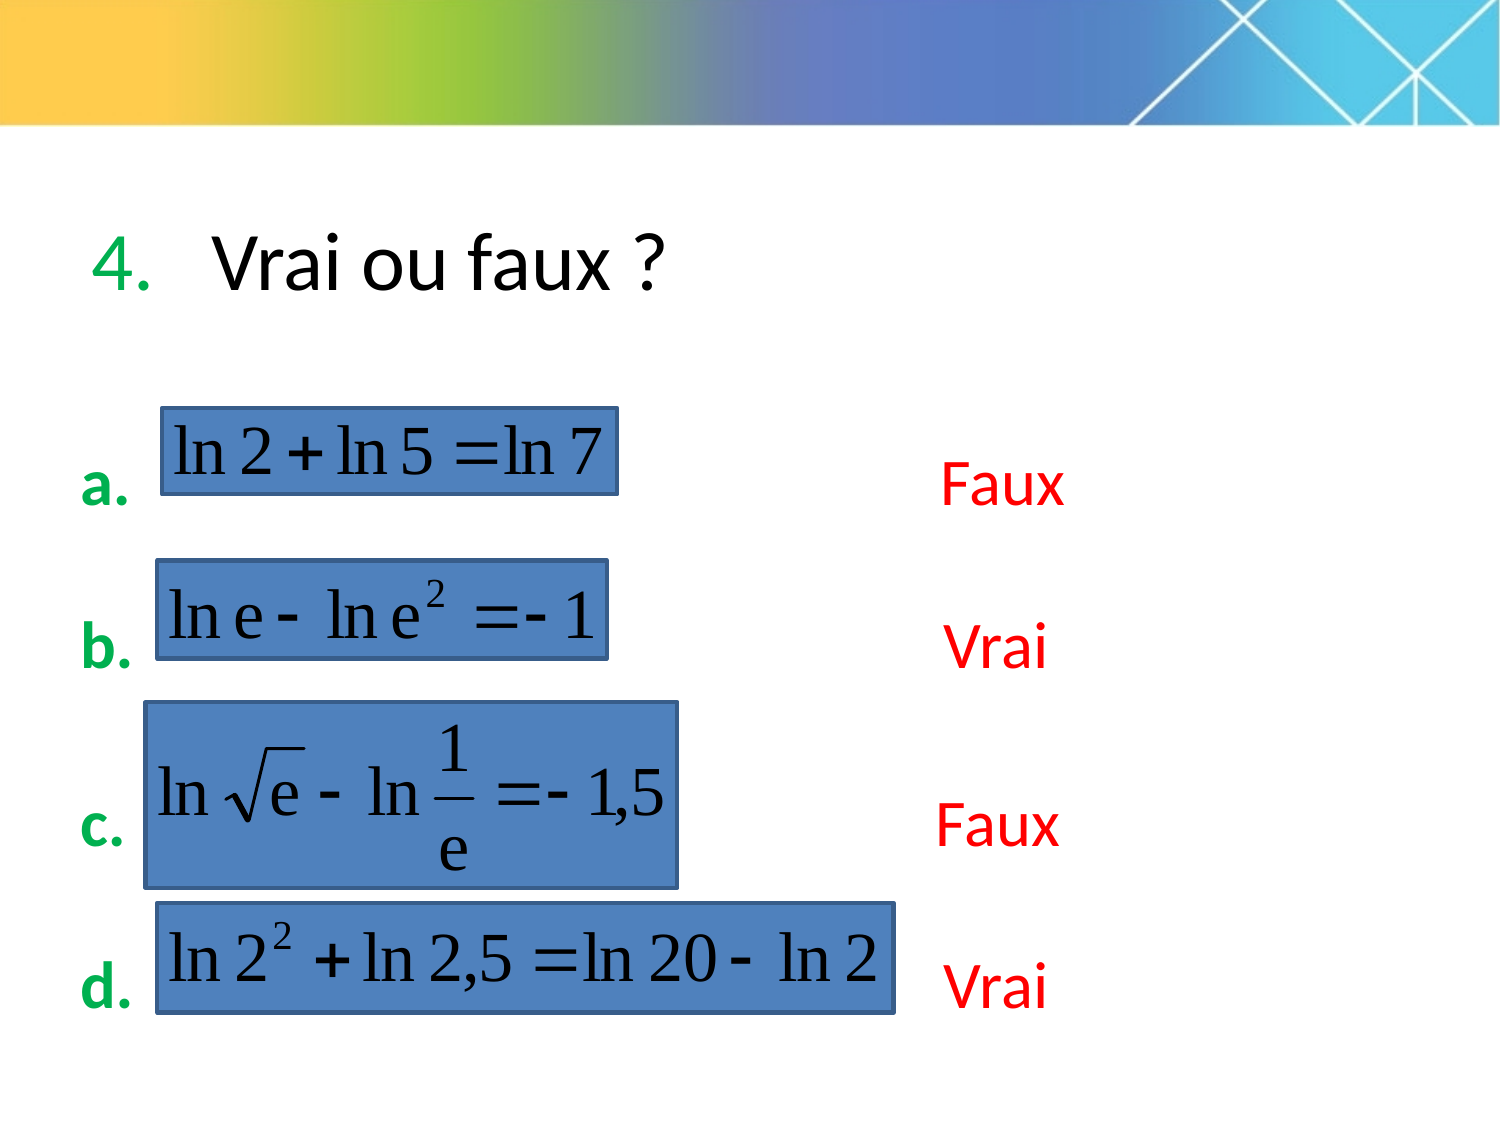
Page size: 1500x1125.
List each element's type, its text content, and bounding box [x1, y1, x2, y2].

title 4. Vrai ou faux ? [76, 164, 1500, 351]
chart [159, 904, 892, 1011]
text_box a. Faux b. Vrai c. Faux d. Vrai [64, 314, 1460, 1037]
chart [159, 562, 605, 657]
chart [147, 704, 676, 886]
chart [164, 410, 616, 493]
